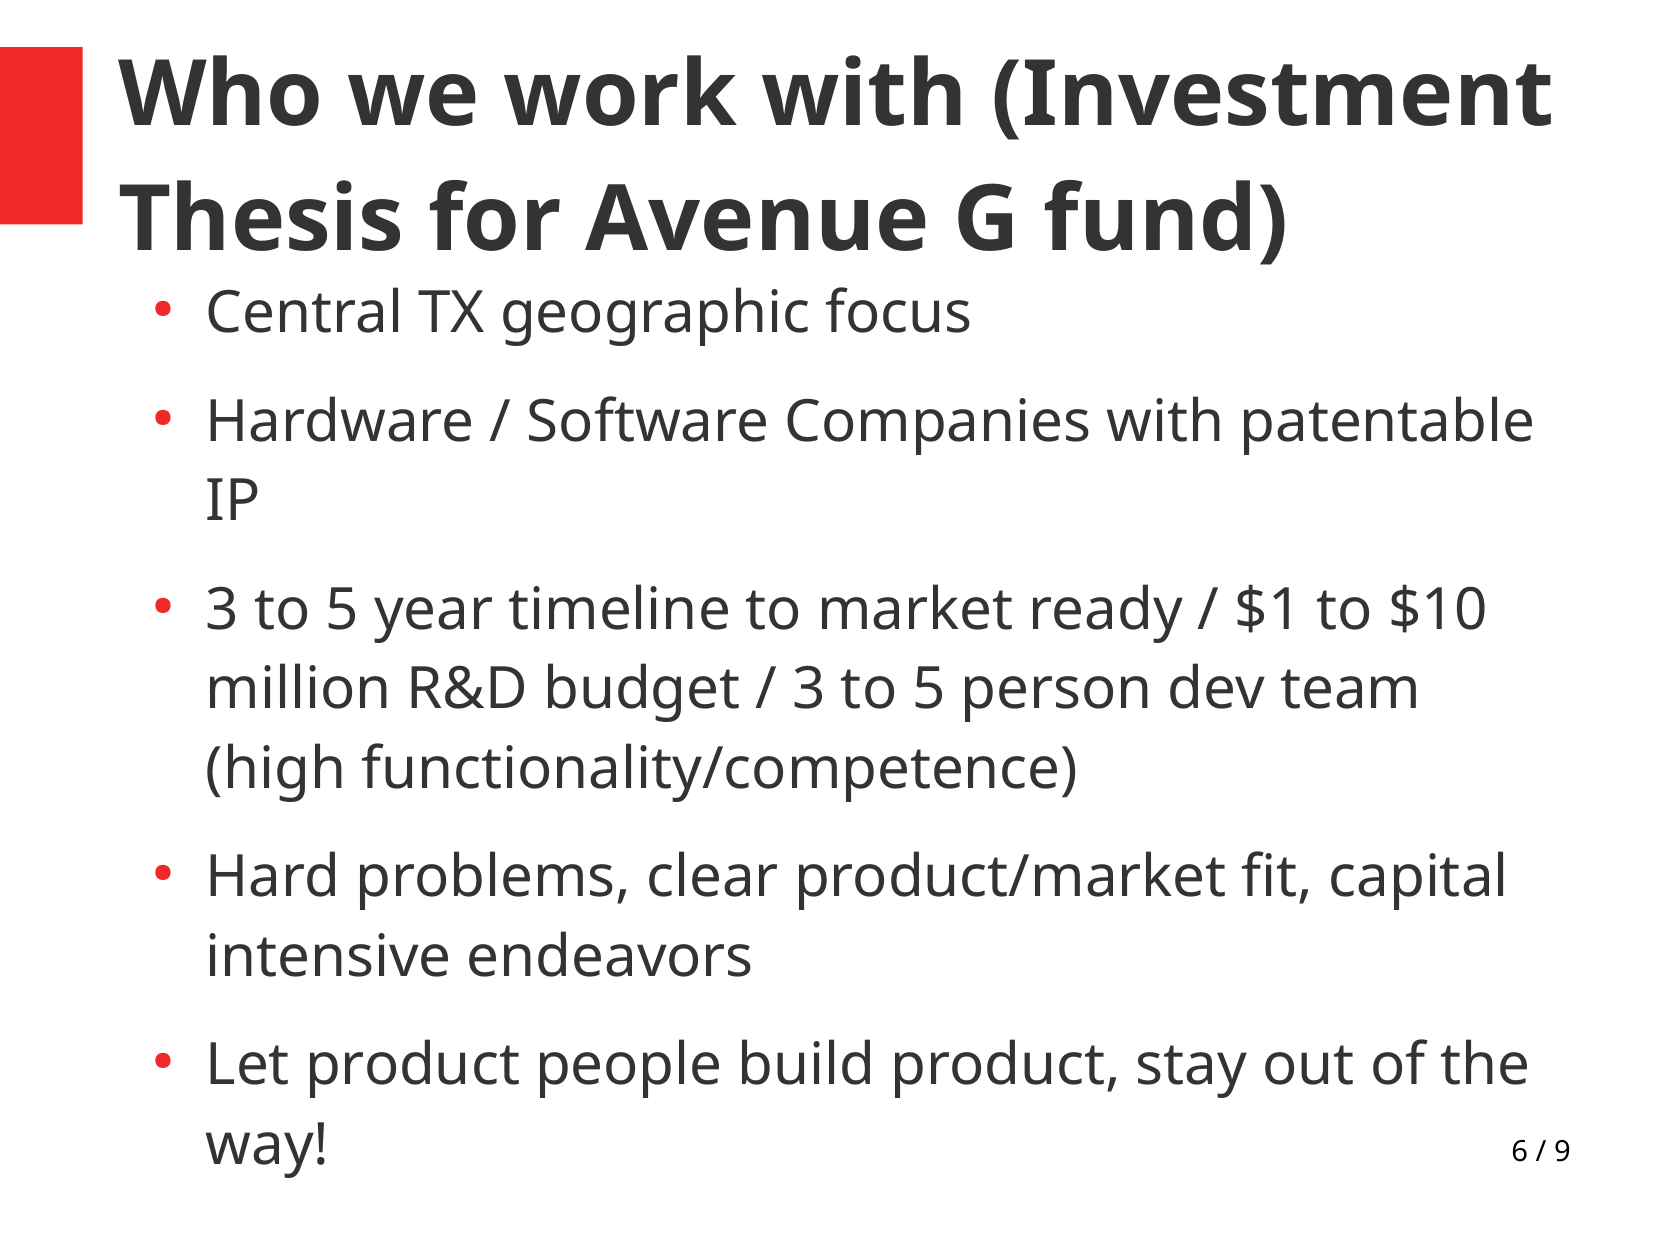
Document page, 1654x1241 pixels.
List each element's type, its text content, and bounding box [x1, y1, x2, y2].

list Central TX geographic focus Hardware / Software Companies with patentable IP 3 to 5 year timeline to market ready / $1 to $10 million R&D budget / 3 to 5 person dev team (high functionality/competence) Hard problems, clear product/market fit, capital intensive endeavors Let product people build product, stay out of the way! [135, 270, 1553, 991]
title Who we work with (Investment Thesis for Avenue G fund) [118, 27, 1571, 278]
